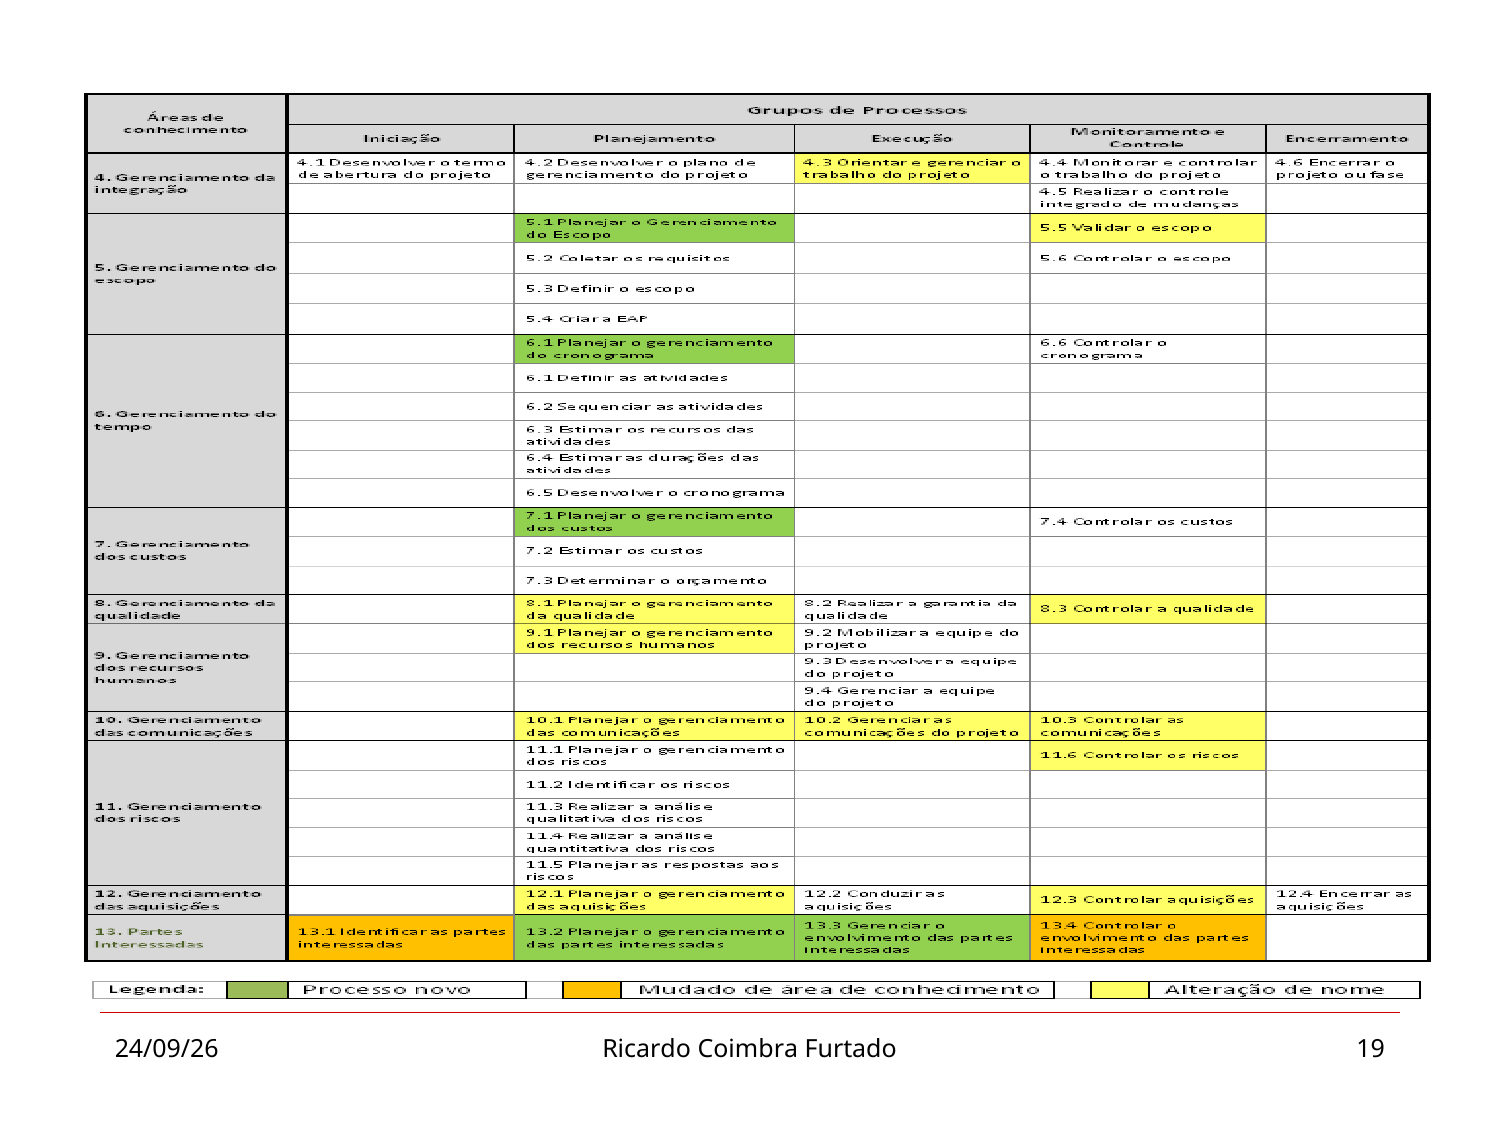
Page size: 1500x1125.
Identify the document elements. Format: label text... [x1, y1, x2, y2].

text_box <number> [1074, 1024, 1400, 1103]
picture [75, 89, 1441, 1006]
text_box Ricardo Coimbra Furtado [512, 1024, 988, 1103]
text_box 18/03/16 [99, 1024, 425, 1103]
